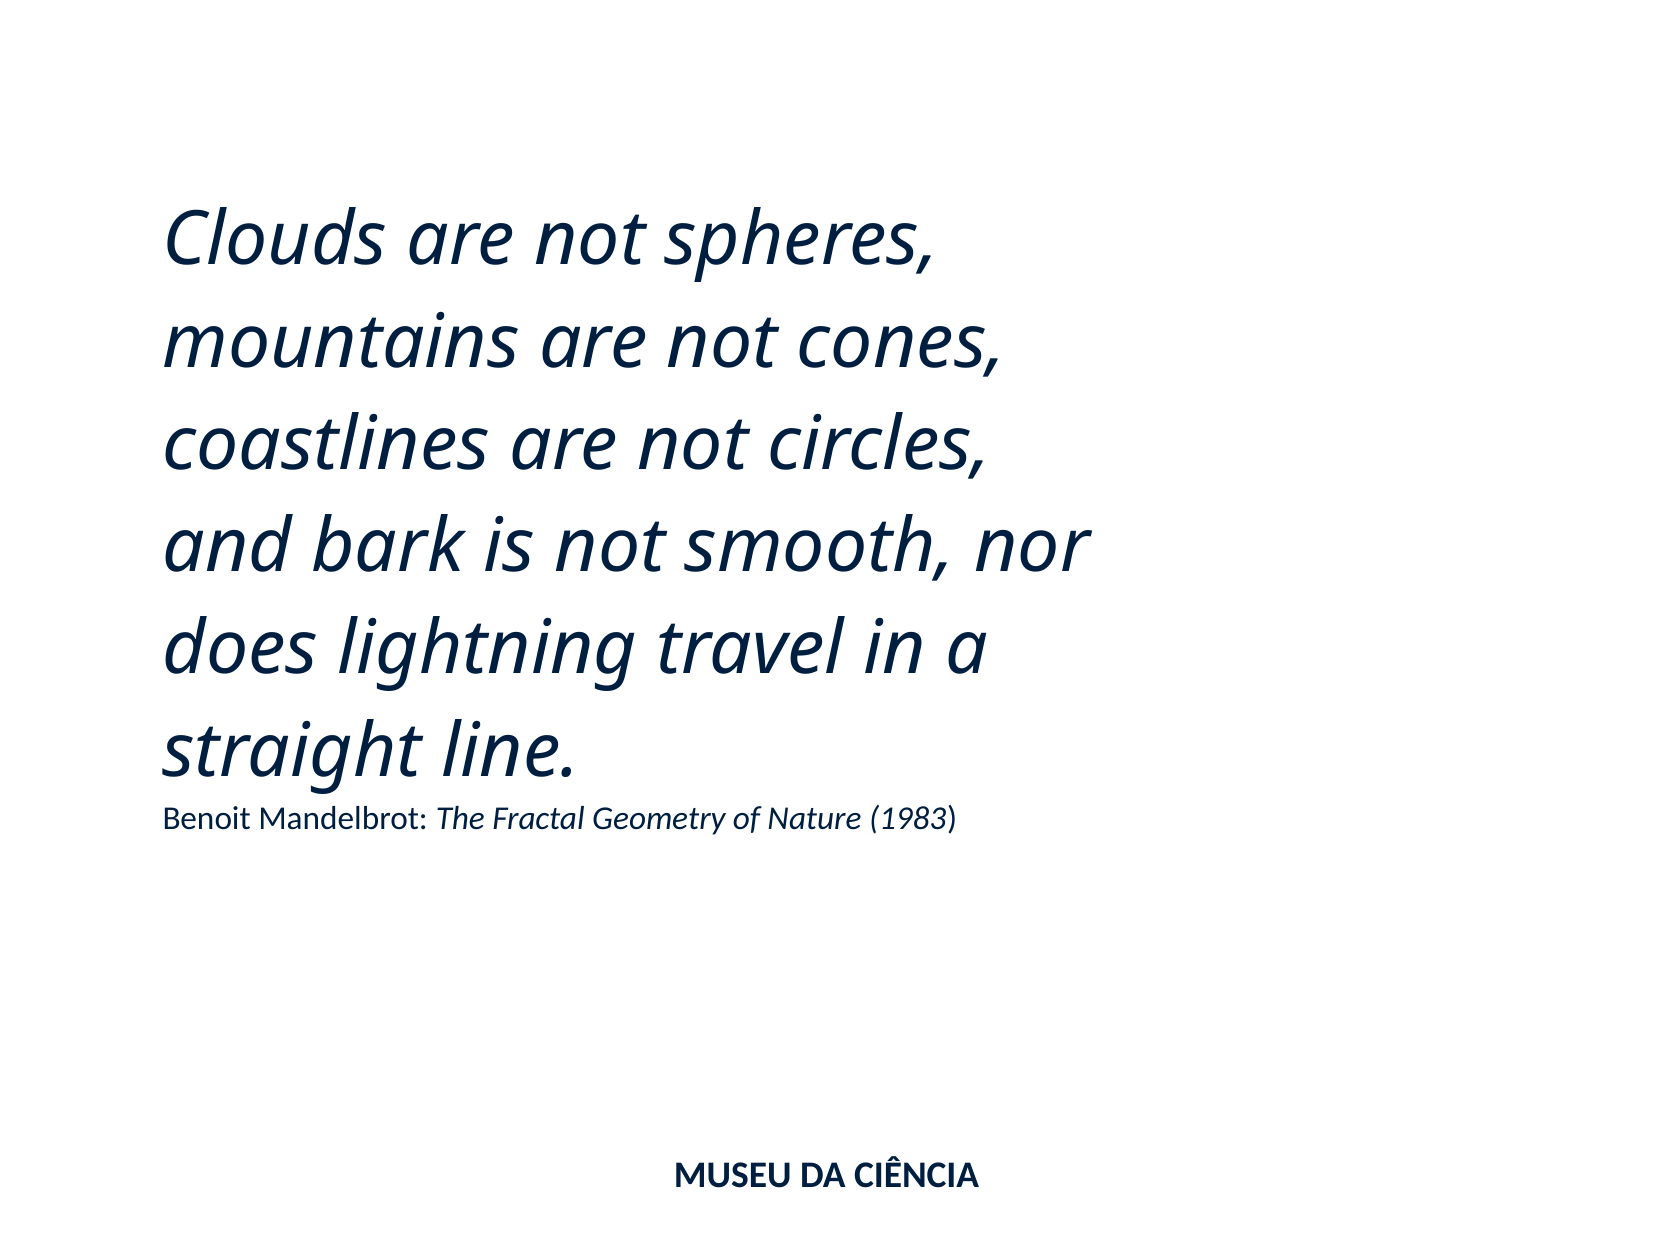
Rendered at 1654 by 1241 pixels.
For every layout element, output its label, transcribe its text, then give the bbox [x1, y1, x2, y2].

text_box MUSEU DA CIÊNCIA [0, 1151, 1654, 1213]
text_box Clouds are not spheres, mountains are not cones, coastlines are not circles, and bark is not smooth, nor does lightning travel in a straight line. [147, 177, 1152, 740]
text_box Benoit Mandelbrot: The Fractal Geometry of Nature (1983) [147, 797, 1270, 853]
